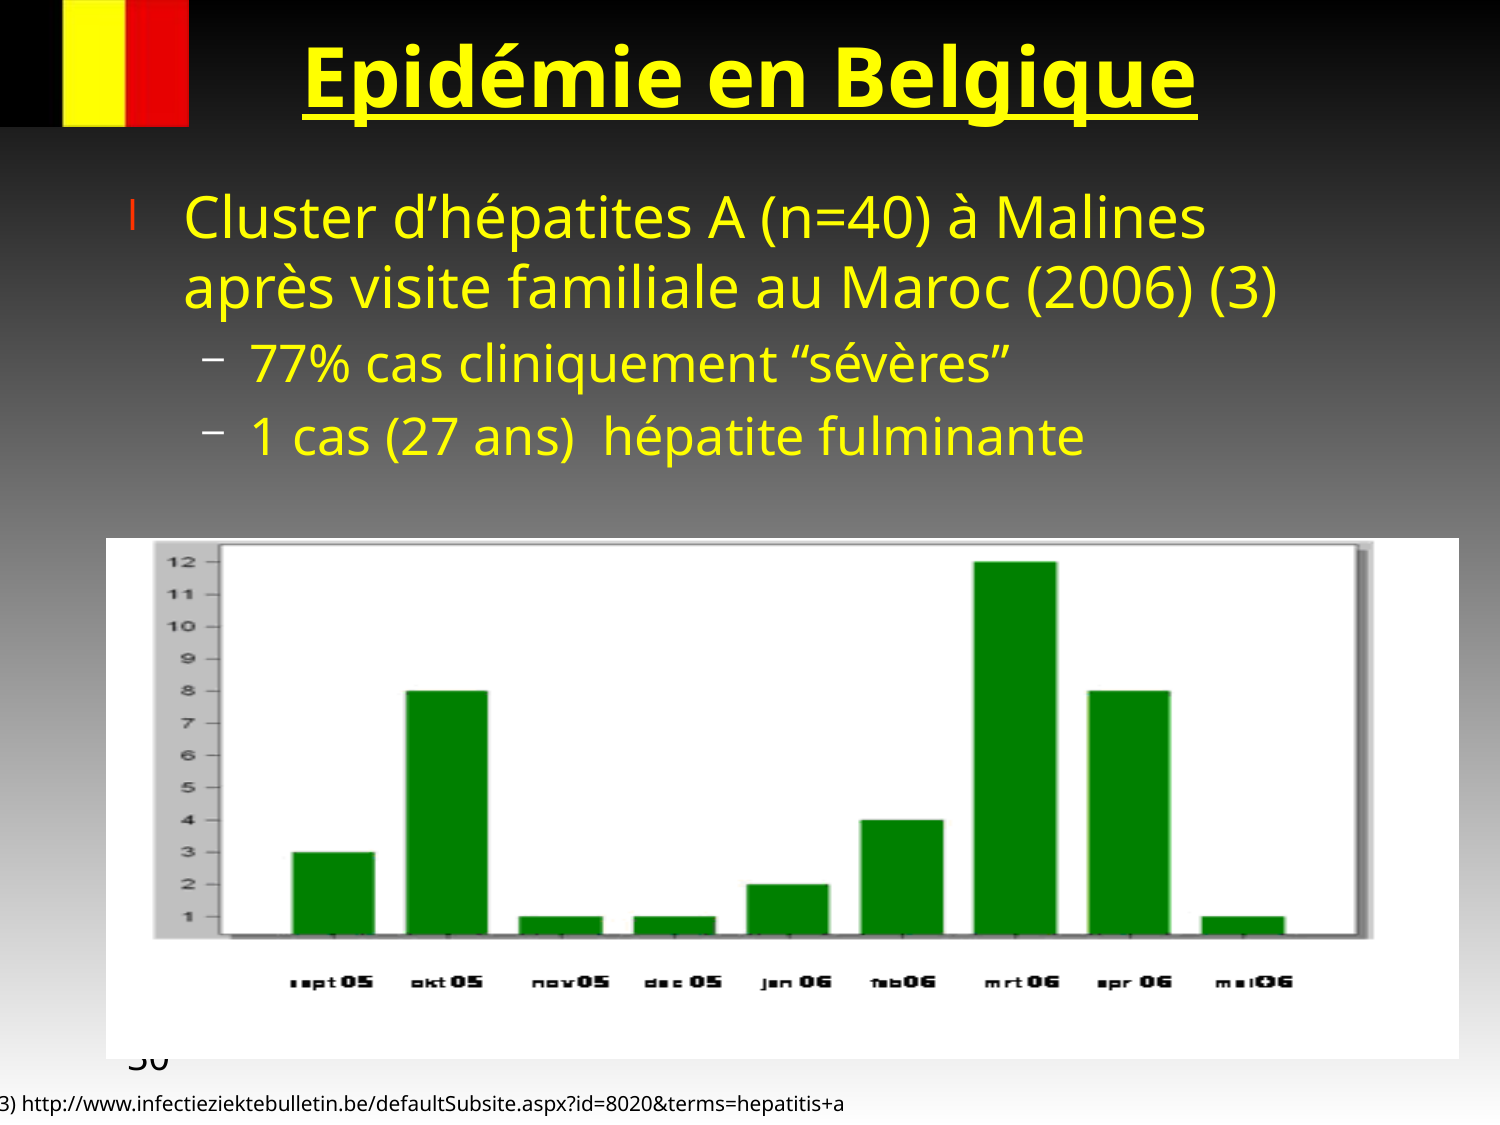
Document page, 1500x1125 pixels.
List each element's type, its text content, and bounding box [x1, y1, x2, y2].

picture [106, 538, 1459, 1059]
title Epidémie en Belgique [112, 16, 1388, 137]
text_box (3) http://www.infectieziektebulletin.be/defaultSubsite.aspx?id=8020&terms=hepatitis+a [0, 1082, 860, 1123]
list Cluster d’hépatites A (n=40) à Malines après visite familiale au Maroc (2006) (3) 77% cas cliniquement “sévères” 1 cas (27 ans) hépatite fulminante [112, 172, 1388, 538]
slide_number <numéro> [112, 1059, 425, 1082]
picture [0, 0, 189, 127]
